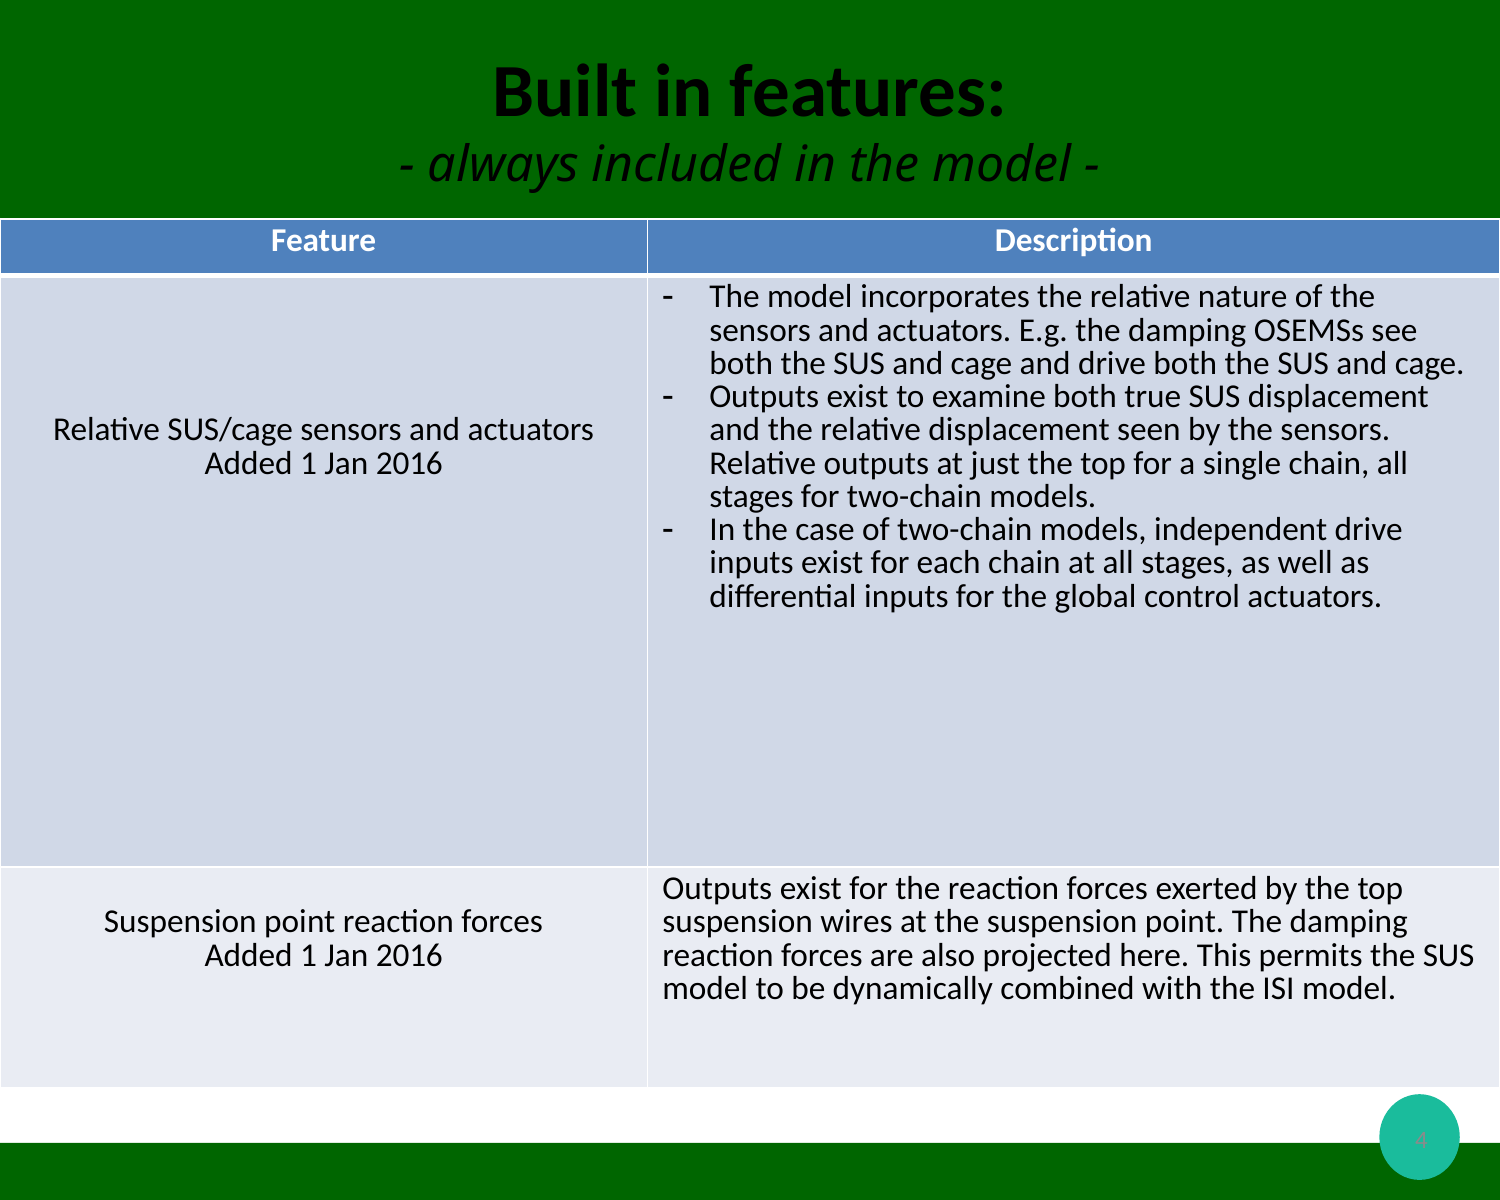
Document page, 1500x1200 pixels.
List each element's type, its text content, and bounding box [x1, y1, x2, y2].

table_header Description [648, 220, 1499, 273]
table_cell The model incorporates the relative nature of the sensors and actuators. E.g. the damping OSEMSs see both the SUS and cage and drive both the SUS and cage. Outputs exist to examine both true SUS displacement and the relative displacement seen by the sensors. Relative outputs at just the top for a single chain, all stages for two-chain models. In the case of two-chain models, independent drive inputs exist for each chain at all stages, as well as differential inputs for the global control actuators. [648, 278, 1499, 866]
table_header Feature [1, 220, 647, 273]
slide_number <number> [1092, 1106, 1443, 1171]
table_cell Relative SUS/cage sensors and actuators Added 1 Jan 2016 [1, 278, 647, 866]
text_box [0, 1094, 1500, 1200]
text_box [0, 0, 1500, 218]
title Built in features: - always included in the model - [75, 16, 1425, 217]
table_cell Outputs exist for the reaction forces exerted by the top suspension wires at the suspension point. The damping reaction forces are also projected here. This permits the SUS model to be dynamically combined with the ISI model. [648, 868, 1499, 1087]
table_cell Suspension point reaction forces Added 1 Jan 2016 [1, 868, 647, 1087]
